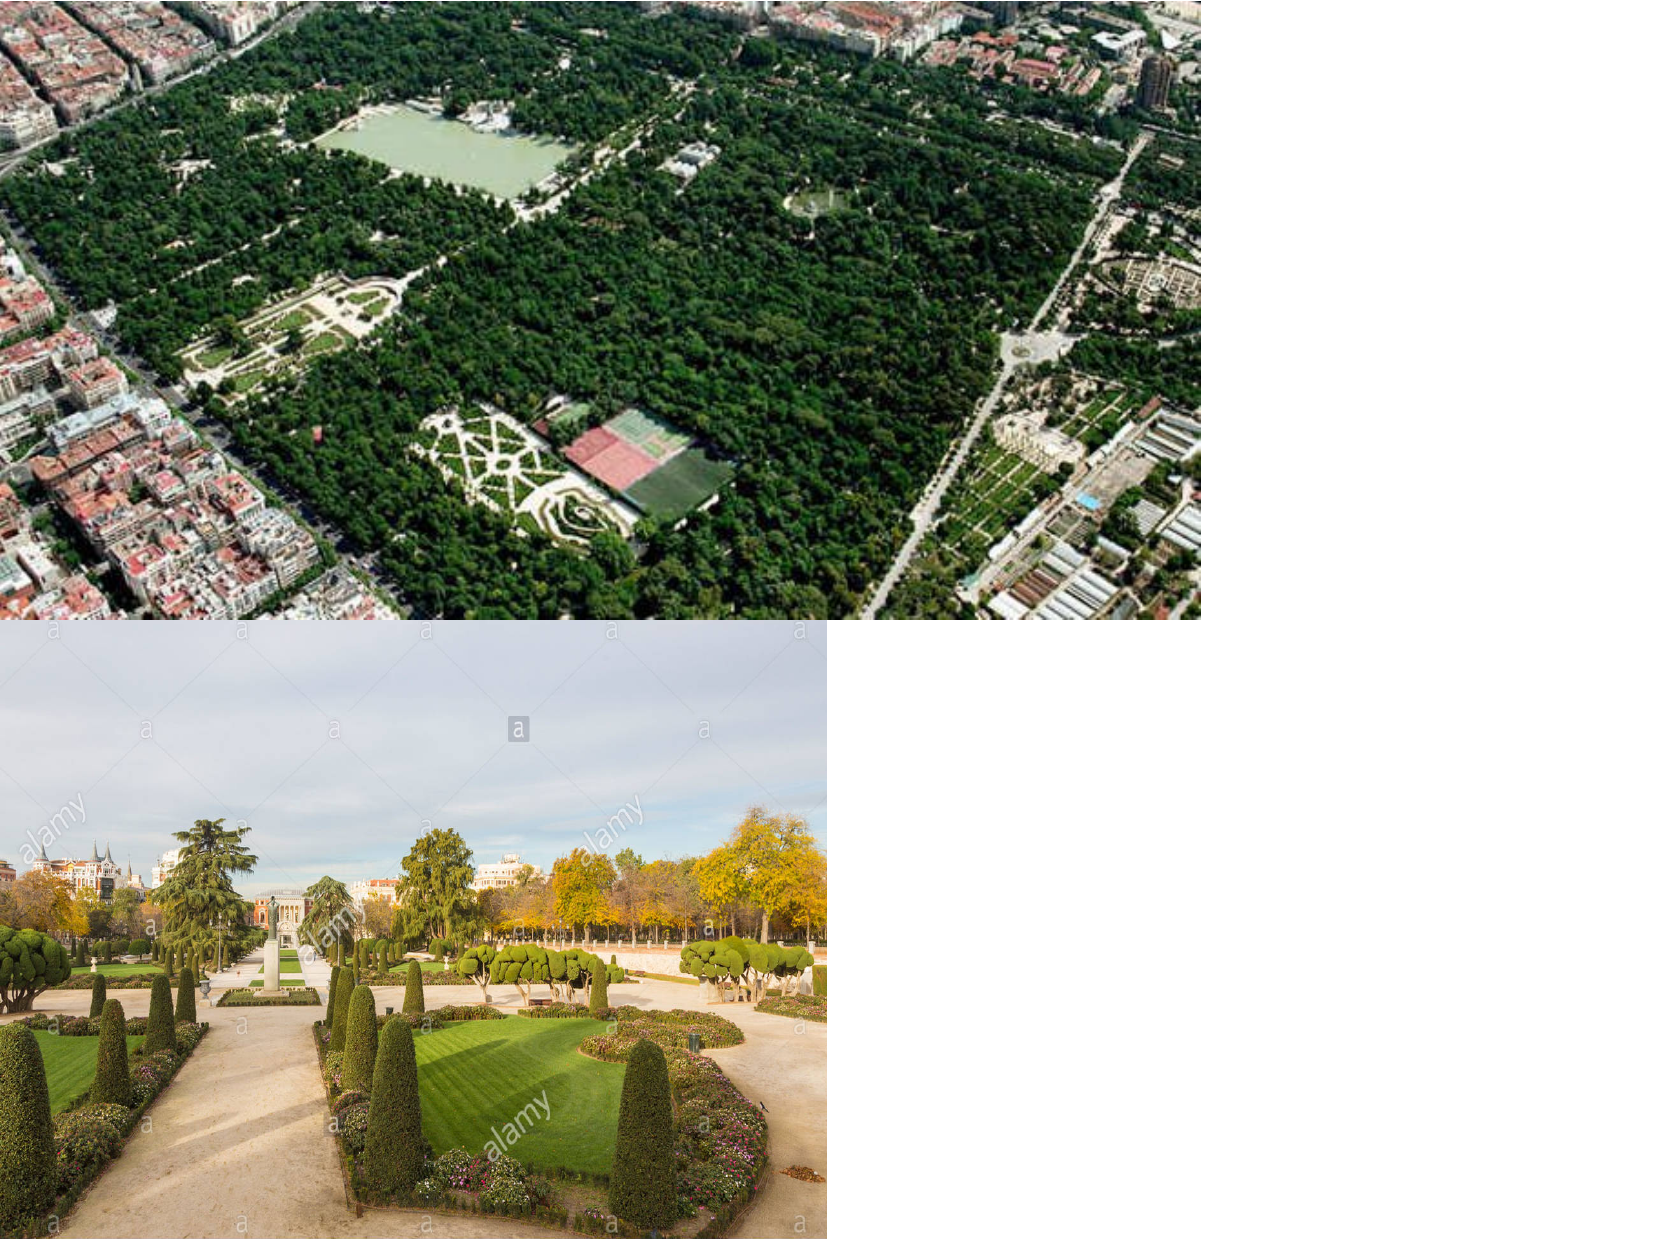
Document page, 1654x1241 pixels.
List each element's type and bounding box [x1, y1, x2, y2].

picture [0, 1, 1201, 1239]
